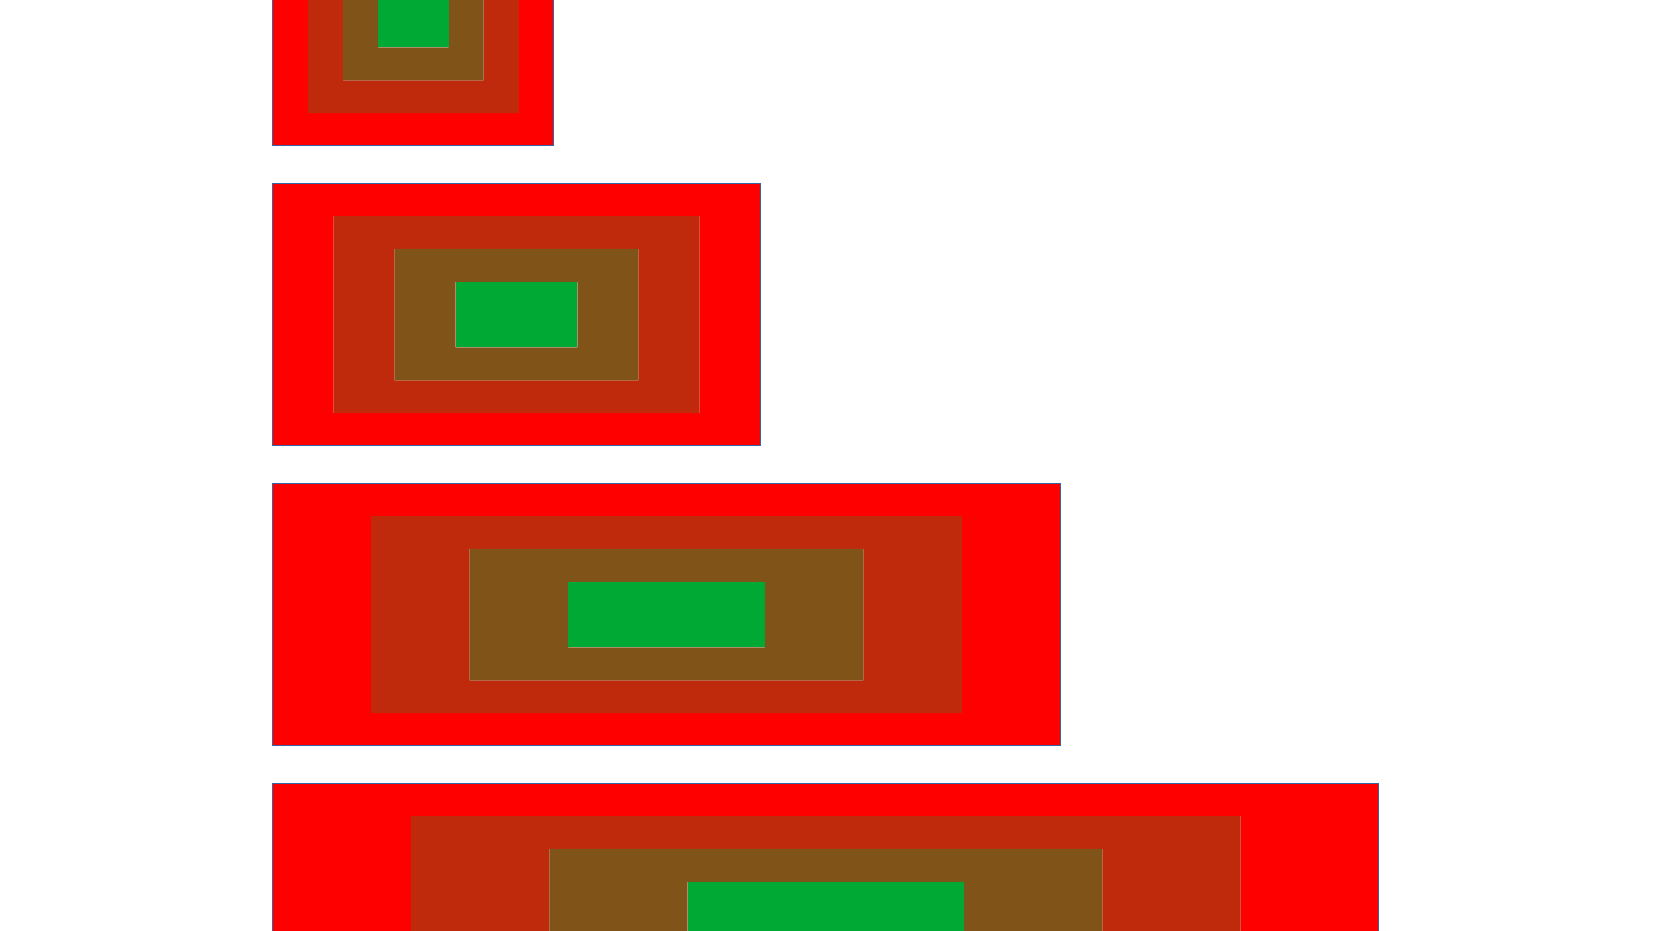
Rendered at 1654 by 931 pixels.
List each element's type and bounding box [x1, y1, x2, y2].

text_box [272, 483, 1061, 746]
text_box [272, 783, 1379, 931]
text_box [272, 183, 761, 446]
text_box [272, 0, 554, 146]
